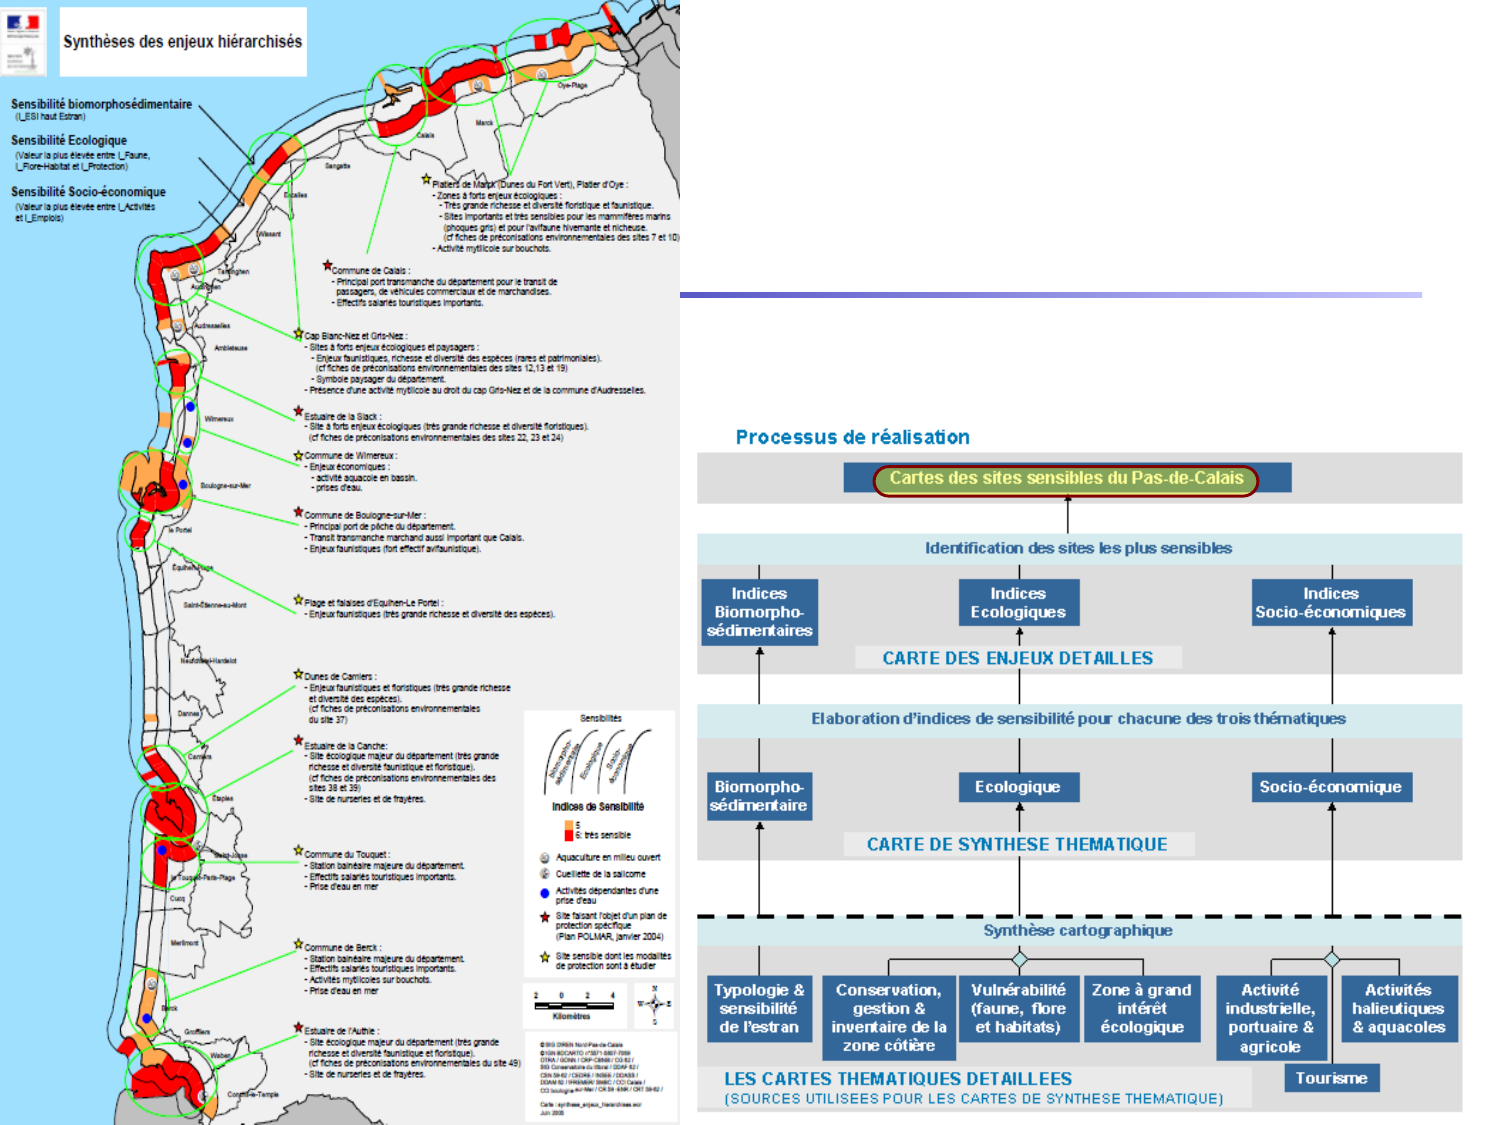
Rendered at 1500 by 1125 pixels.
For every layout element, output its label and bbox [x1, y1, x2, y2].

picture [0, 0, 1477, 1125]
text_box [874, 466, 1258, 497]
